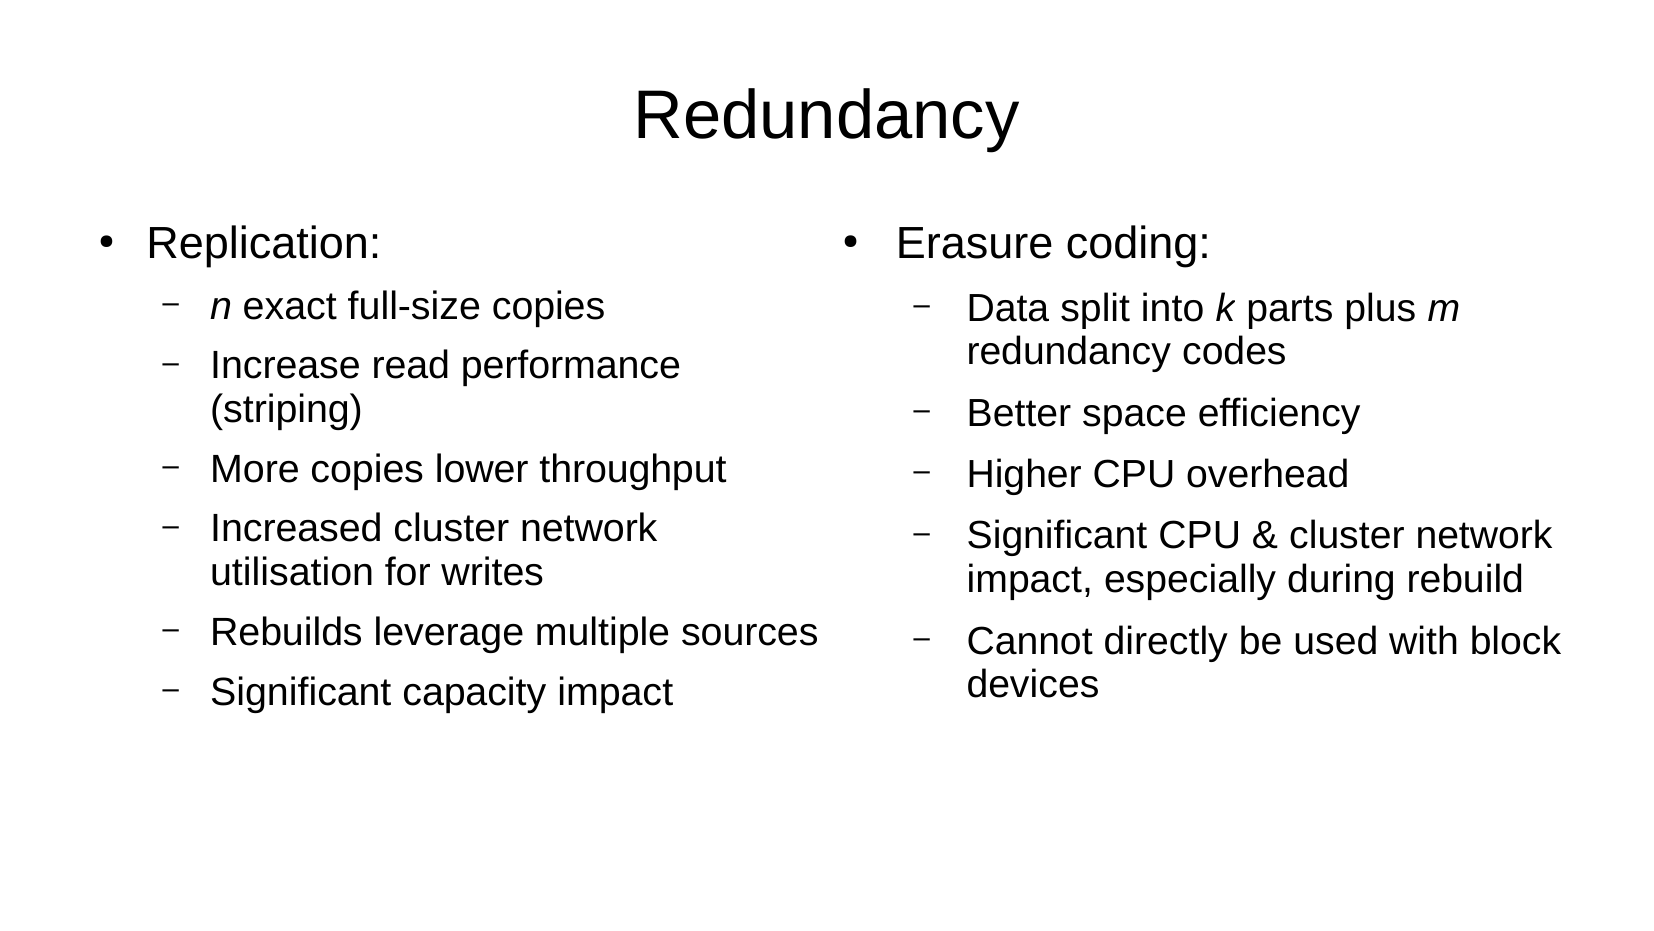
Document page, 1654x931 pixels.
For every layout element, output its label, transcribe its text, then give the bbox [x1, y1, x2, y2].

list Erasure coding: Data split into k parts plus m redundancy codes Better space efficiency Higher CPU overhead Significant CPU & cluster network impact, especially during rebuild Cannot directly be used with block devices [825, 217, 1568, 758]
list Replication: n exact full-size copies Increase read performance (striping) More copies lower throughput Increased cluster network utilisation for writes Rebuilds leverage multiple sources Significant capacity impact [82, 217, 825, 758]
title Redundancy [82, 37, 1571, 193]
